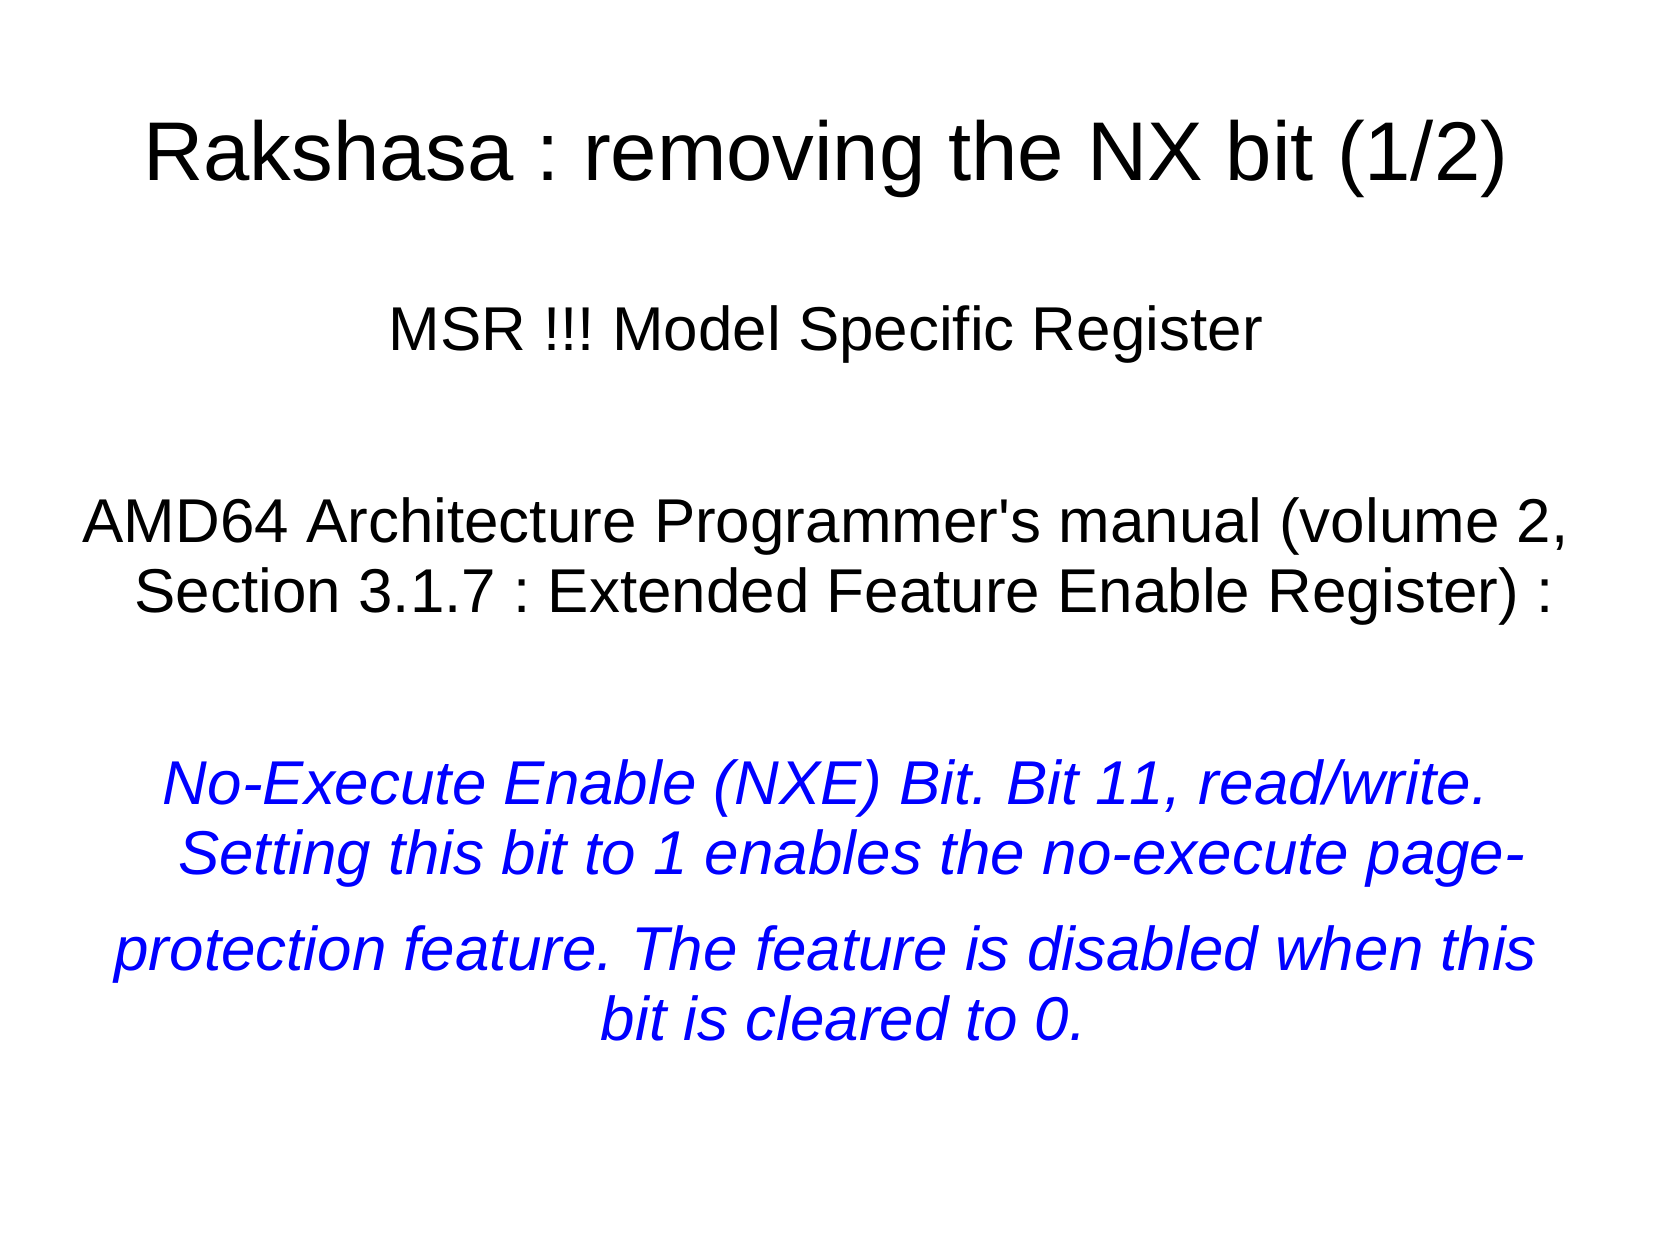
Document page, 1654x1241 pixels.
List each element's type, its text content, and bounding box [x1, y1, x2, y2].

list MSR !!! Model Specific Register AMD64 Architecture Programmer's manual (volume 2, Section 3.1.7 : Extended Feature Enable Register) : No-Execute Enable (NXE) Bit. Bit 11, read/write. Setting this bit to 1 enables the no-execute page- protection feature. The feature is disabled when this bit is cleared to 0. [82, 290, 1571, 1109]
title Rakshasa : removing the NX bit (1/2) [82, 49, 1571, 257]
